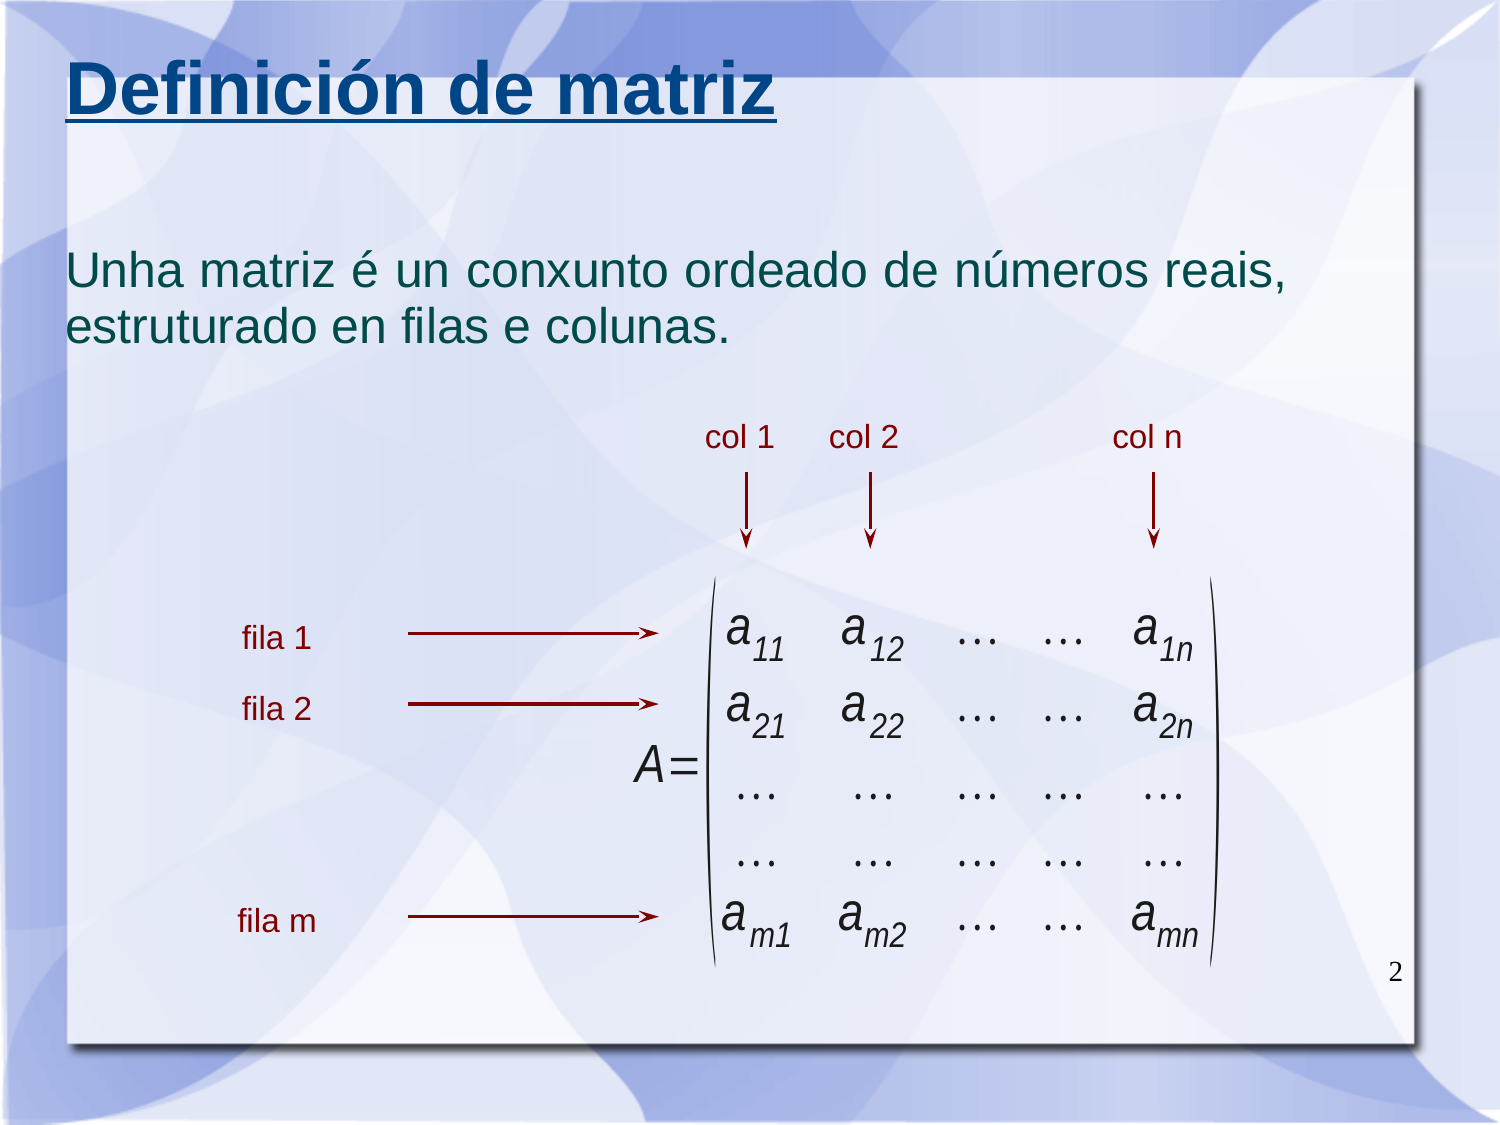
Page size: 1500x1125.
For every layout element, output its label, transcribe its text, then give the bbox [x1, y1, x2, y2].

list Unha matriz é un conxunto ordeado de números reais, estruturado en filas e colunas. [59, 236, 1441, 360]
text_box col 2 [770, 407, 958, 463]
picture [0, 0, 1500, 1125]
text_box fila m [183, 891, 371, 948]
text_box col 1 [646, 407, 770, 463]
text_box fila 2 [183, 678, 371, 735]
chart [620, 573, 1238, 973]
text_box col n [1053, 407, 1242, 463]
text_box fila 1 [183, 608, 371, 664]
title Definición de matriz [59, 29, 1441, 148]
